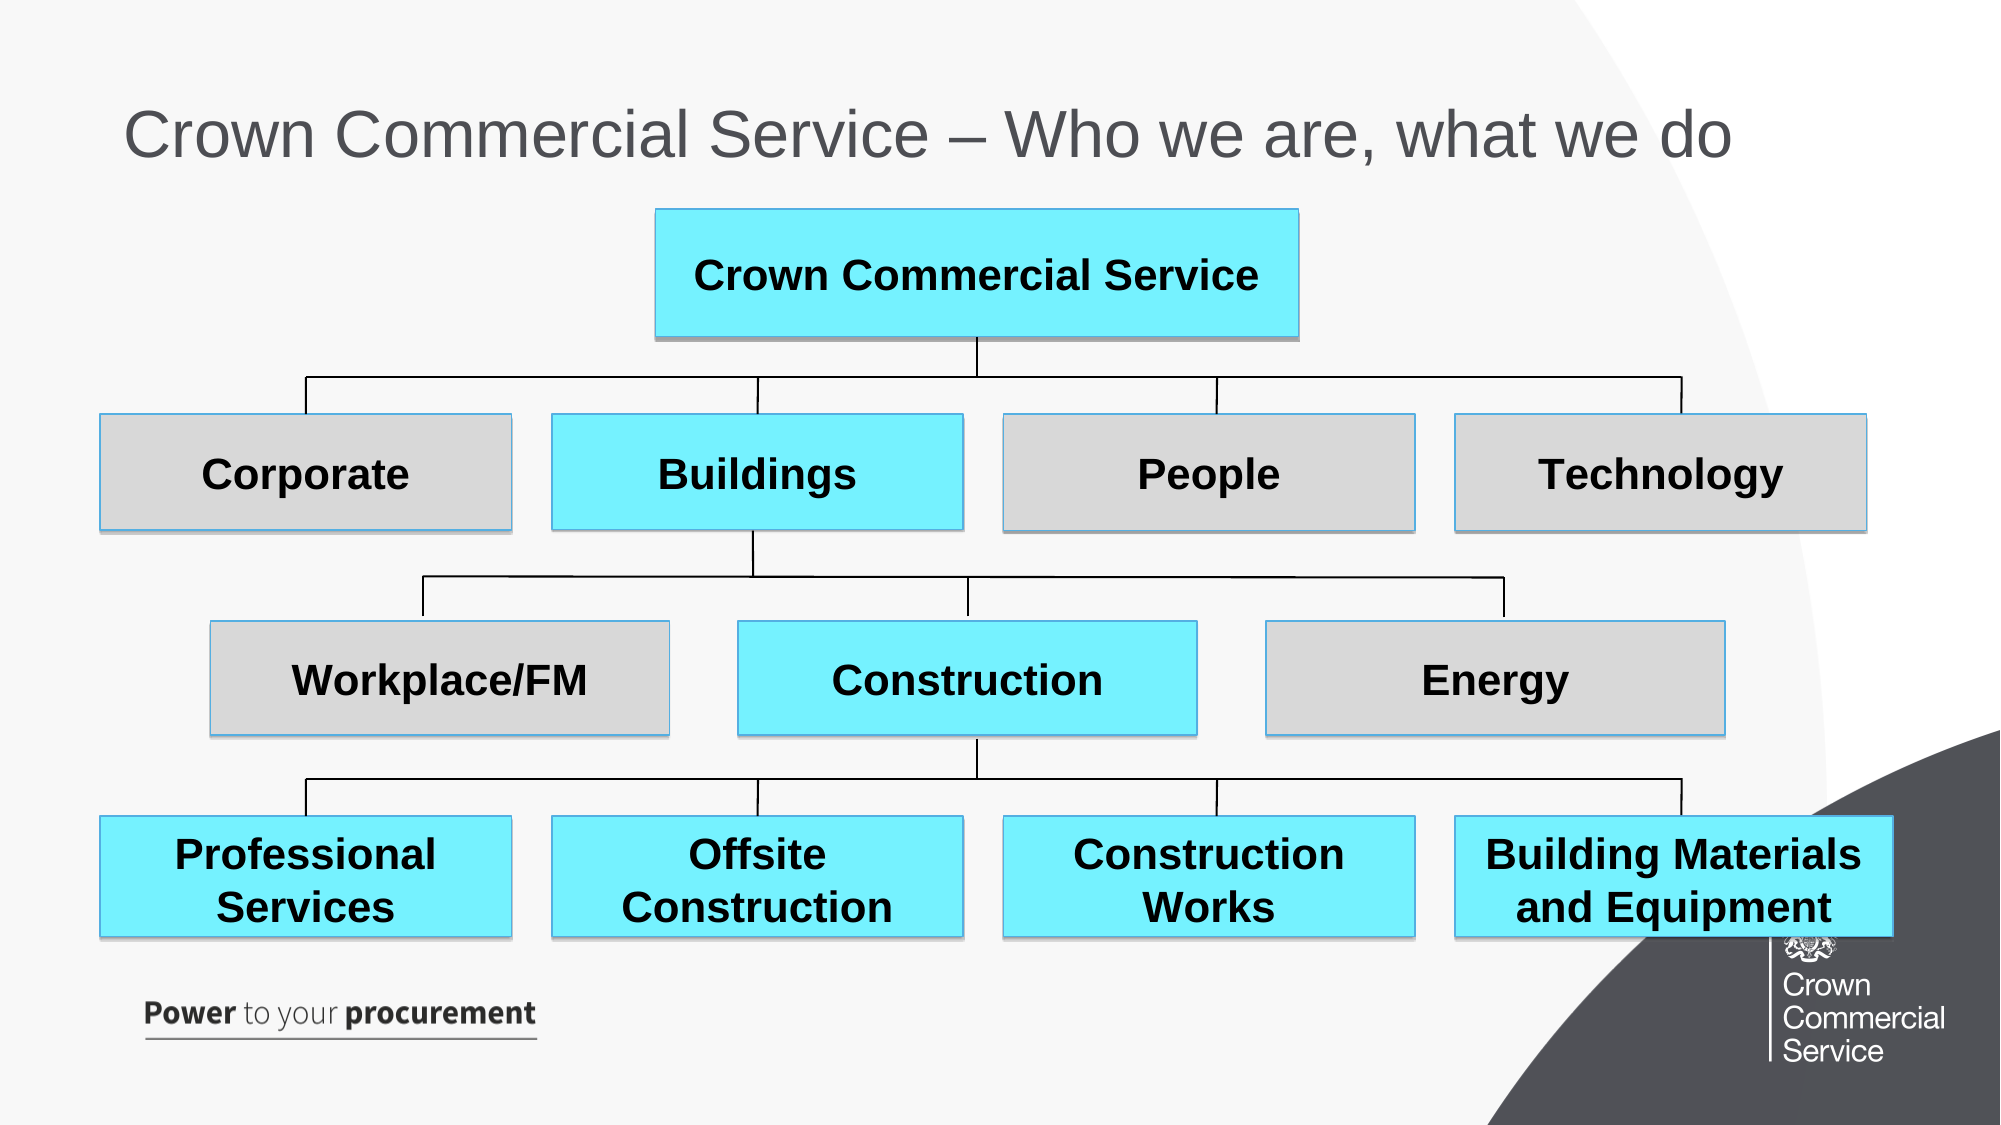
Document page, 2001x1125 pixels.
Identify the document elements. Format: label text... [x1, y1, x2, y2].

text_box Energy [1266, 621, 1725, 735]
text_box Technology [1455, 414, 1866, 531]
text_box Offsite Construction [552, 816, 963, 936]
text_box Professional Services [100, 816, 512, 936]
text_box Workplace/FM [210, 621, 670, 735]
text_box Corporate [100, 414, 512, 530]
text_box Building Materials and Equipment [1455, 816, 1893, 936]
text_box People [1003, 414, 1415, 531]
text_box Crown Commercial Service – Who we are, what we do [103, 70, 1897, 210]
text_box Crown Commercial Service [655, 209, 1298, 337]
text_box Construction [738, 621, 1197, 735]
text_box Buildings [552, 414, 963, 529]
text_box Construction Works [1003, 816, 1415, 936]
